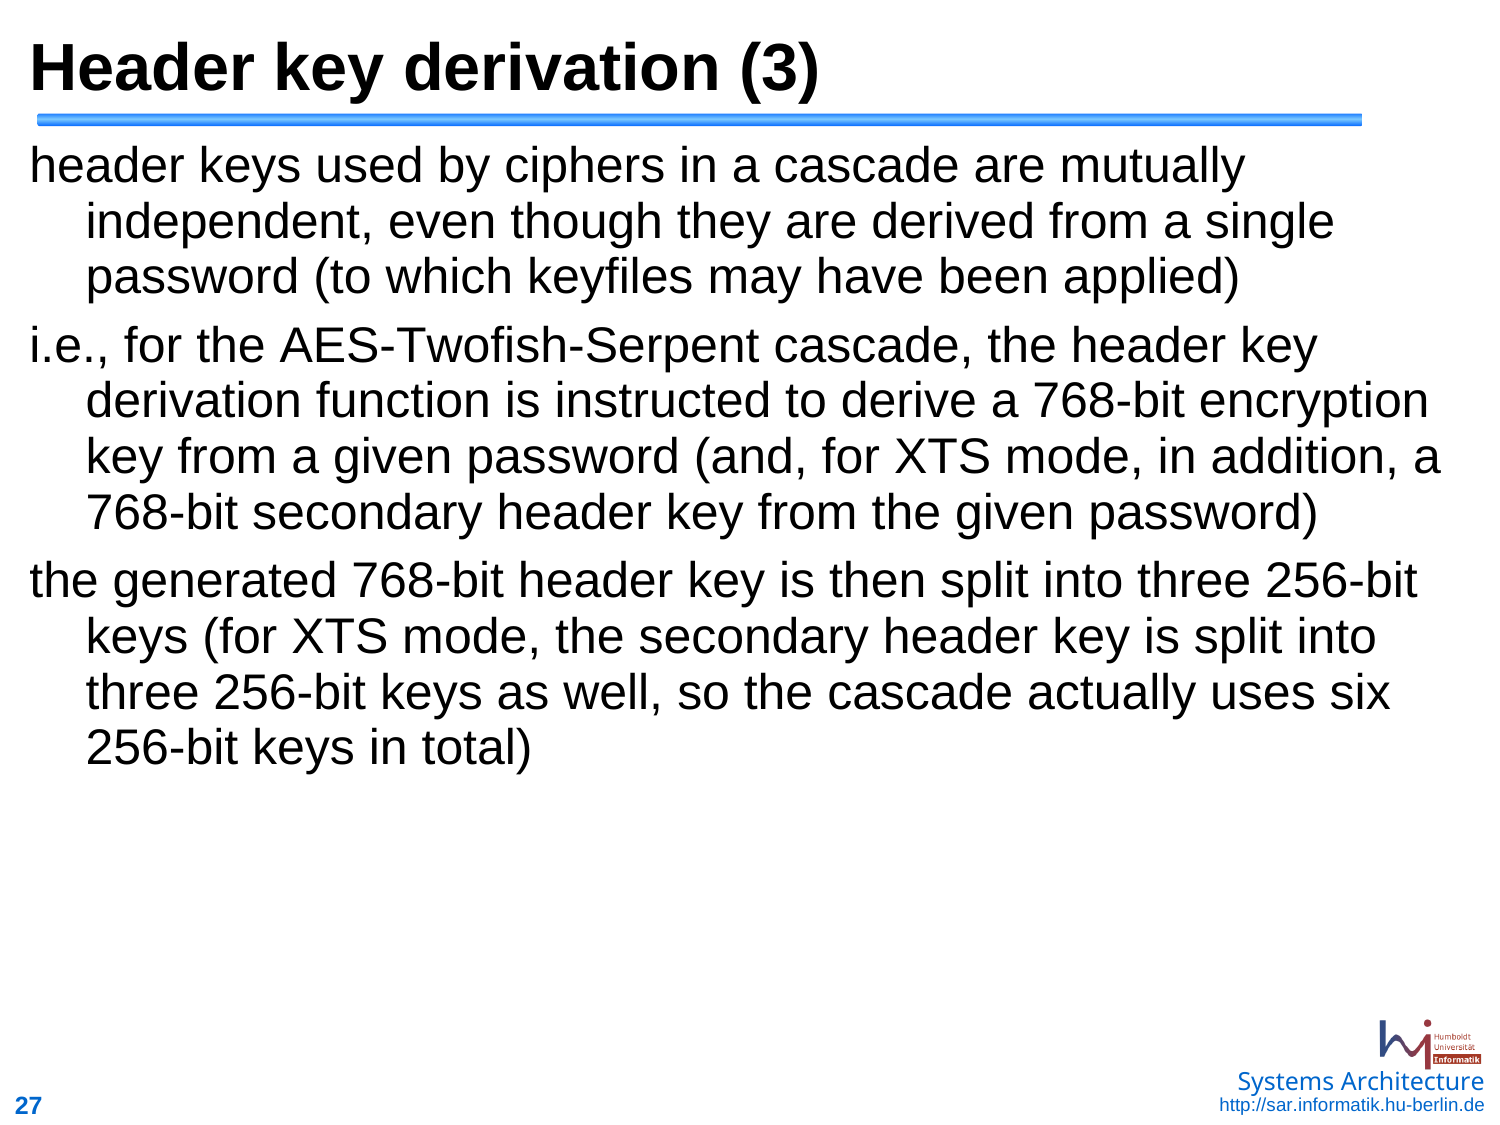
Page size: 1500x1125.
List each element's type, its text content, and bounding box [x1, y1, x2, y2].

list header keys used by ciphers in a cascade are mutually independent, even though they are derived from a single password (to which keyfiles may have been applied) i.e., for the AES-Twofish-Serpent cascade, the header key derivation function is instructed to derive a 768-bit encryption key from a given password (and, for XTS mode, in addition, a 768-bit secondary header key from the given password) the generated 768-bit header key is then split into three 256-bit keys (for XTS mode, the secondary header key is split into three 256-bit keys as well, so the cascade actually uses six 256-bit keys in total) [29, 137, 1500, 1044]
picture [1376, 1044, 1483, 1071]
title Header key derivation (3) [29, 26, 1500, 108]
